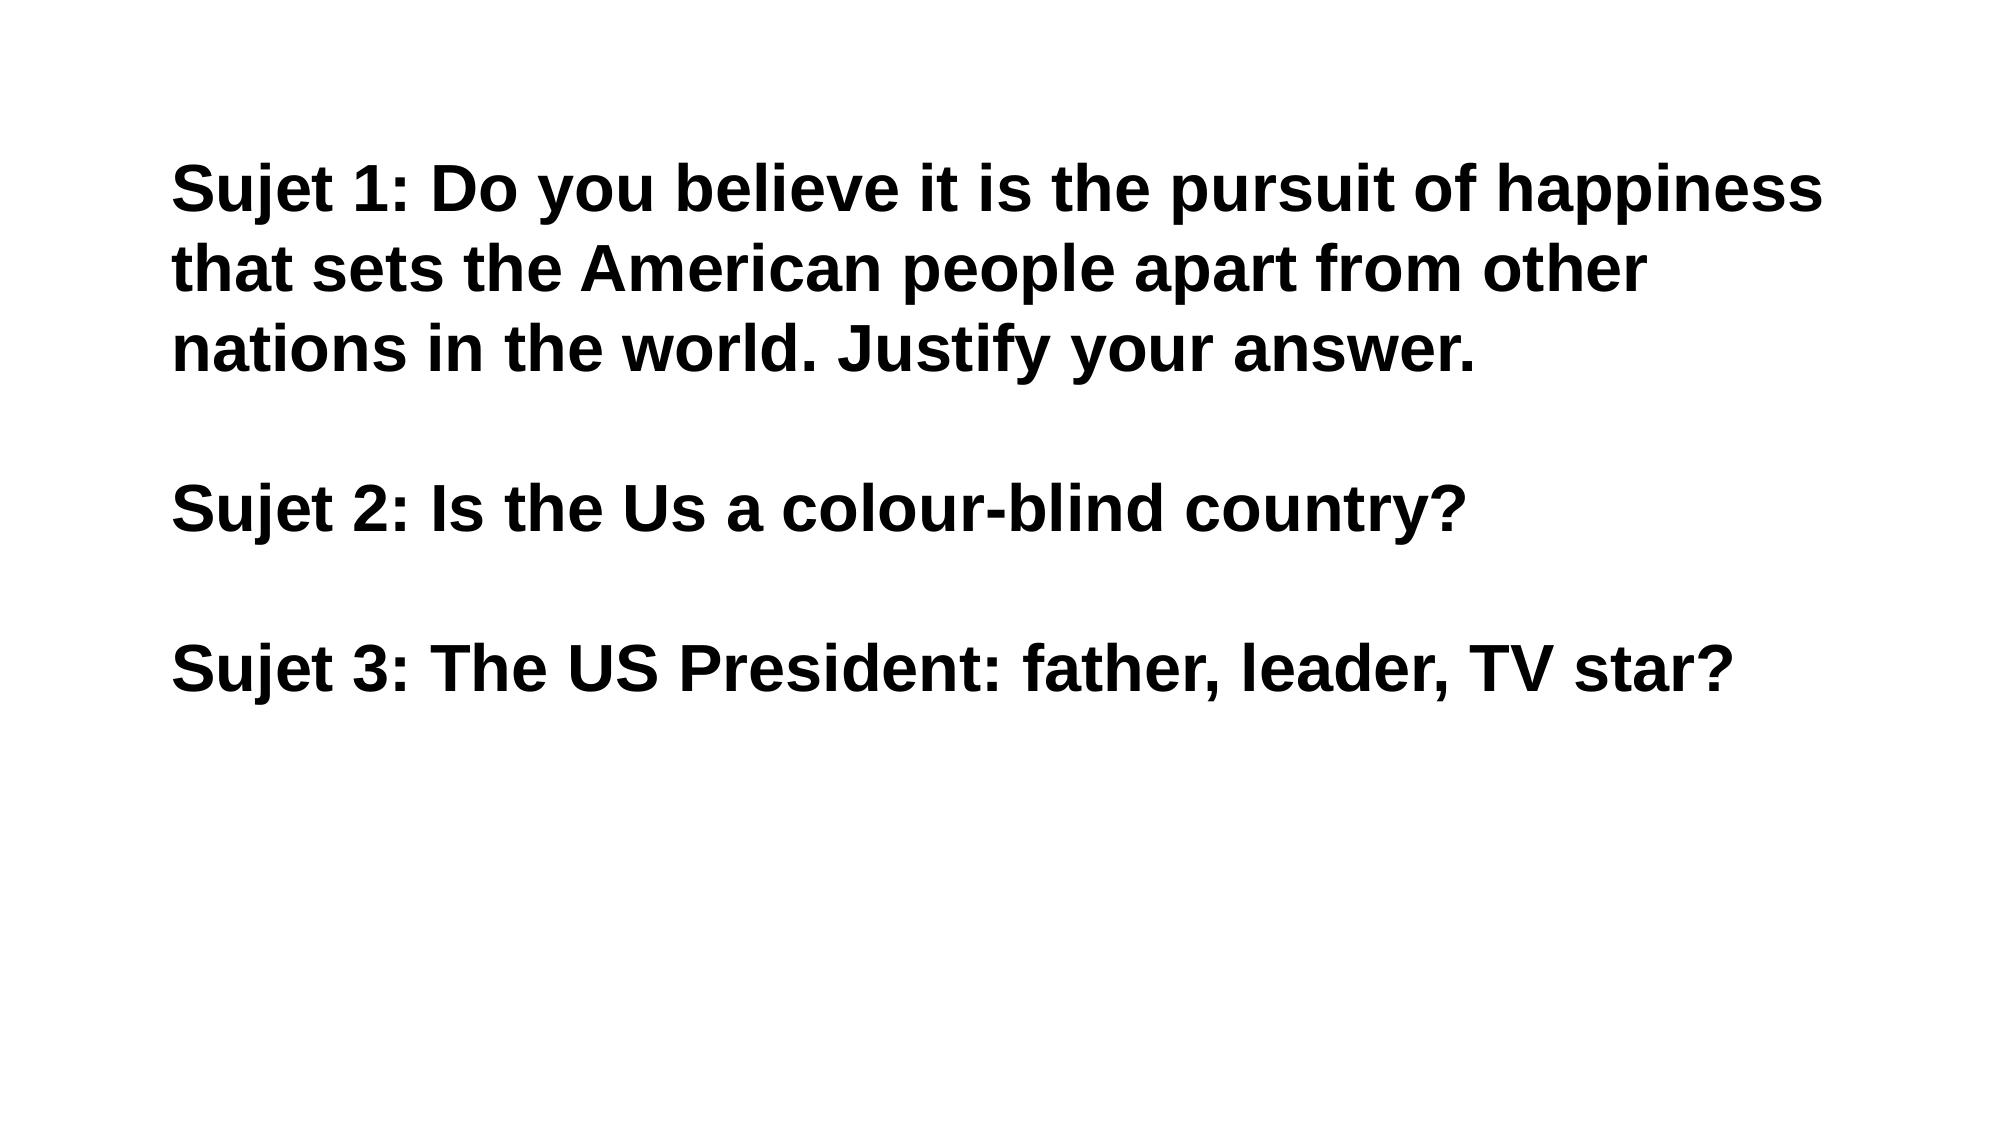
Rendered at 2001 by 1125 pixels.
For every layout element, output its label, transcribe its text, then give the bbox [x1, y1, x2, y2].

text_box Sujet 1: Do you believe it is the pursuit of happiness that sets the American people apart from other nations in the world. Justify your answer. Sujet 2: Is the Us a colour-blind country? Sujet 3: The US President: father, leader, TV star? [156, 137, 1866, 925]
